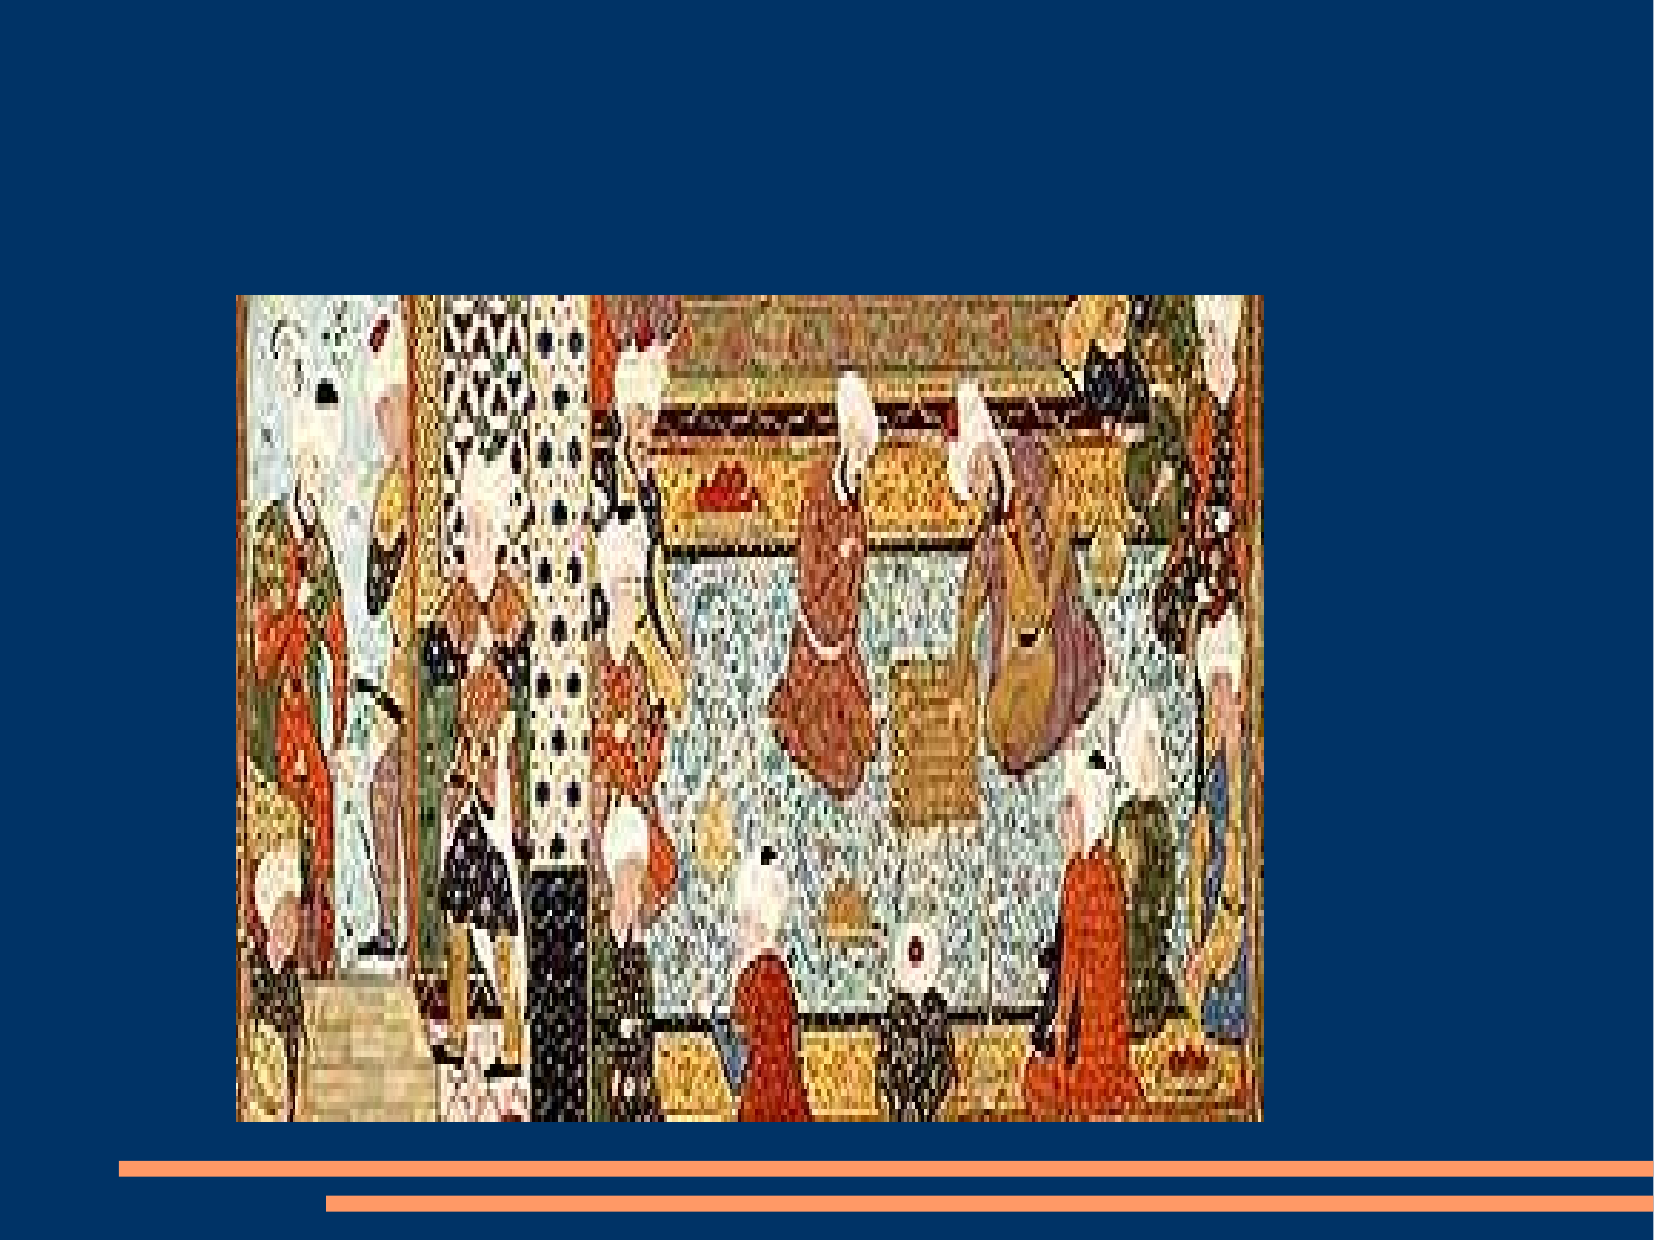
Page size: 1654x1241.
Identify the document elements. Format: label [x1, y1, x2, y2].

picture [236, 295, 1264, 1123]
